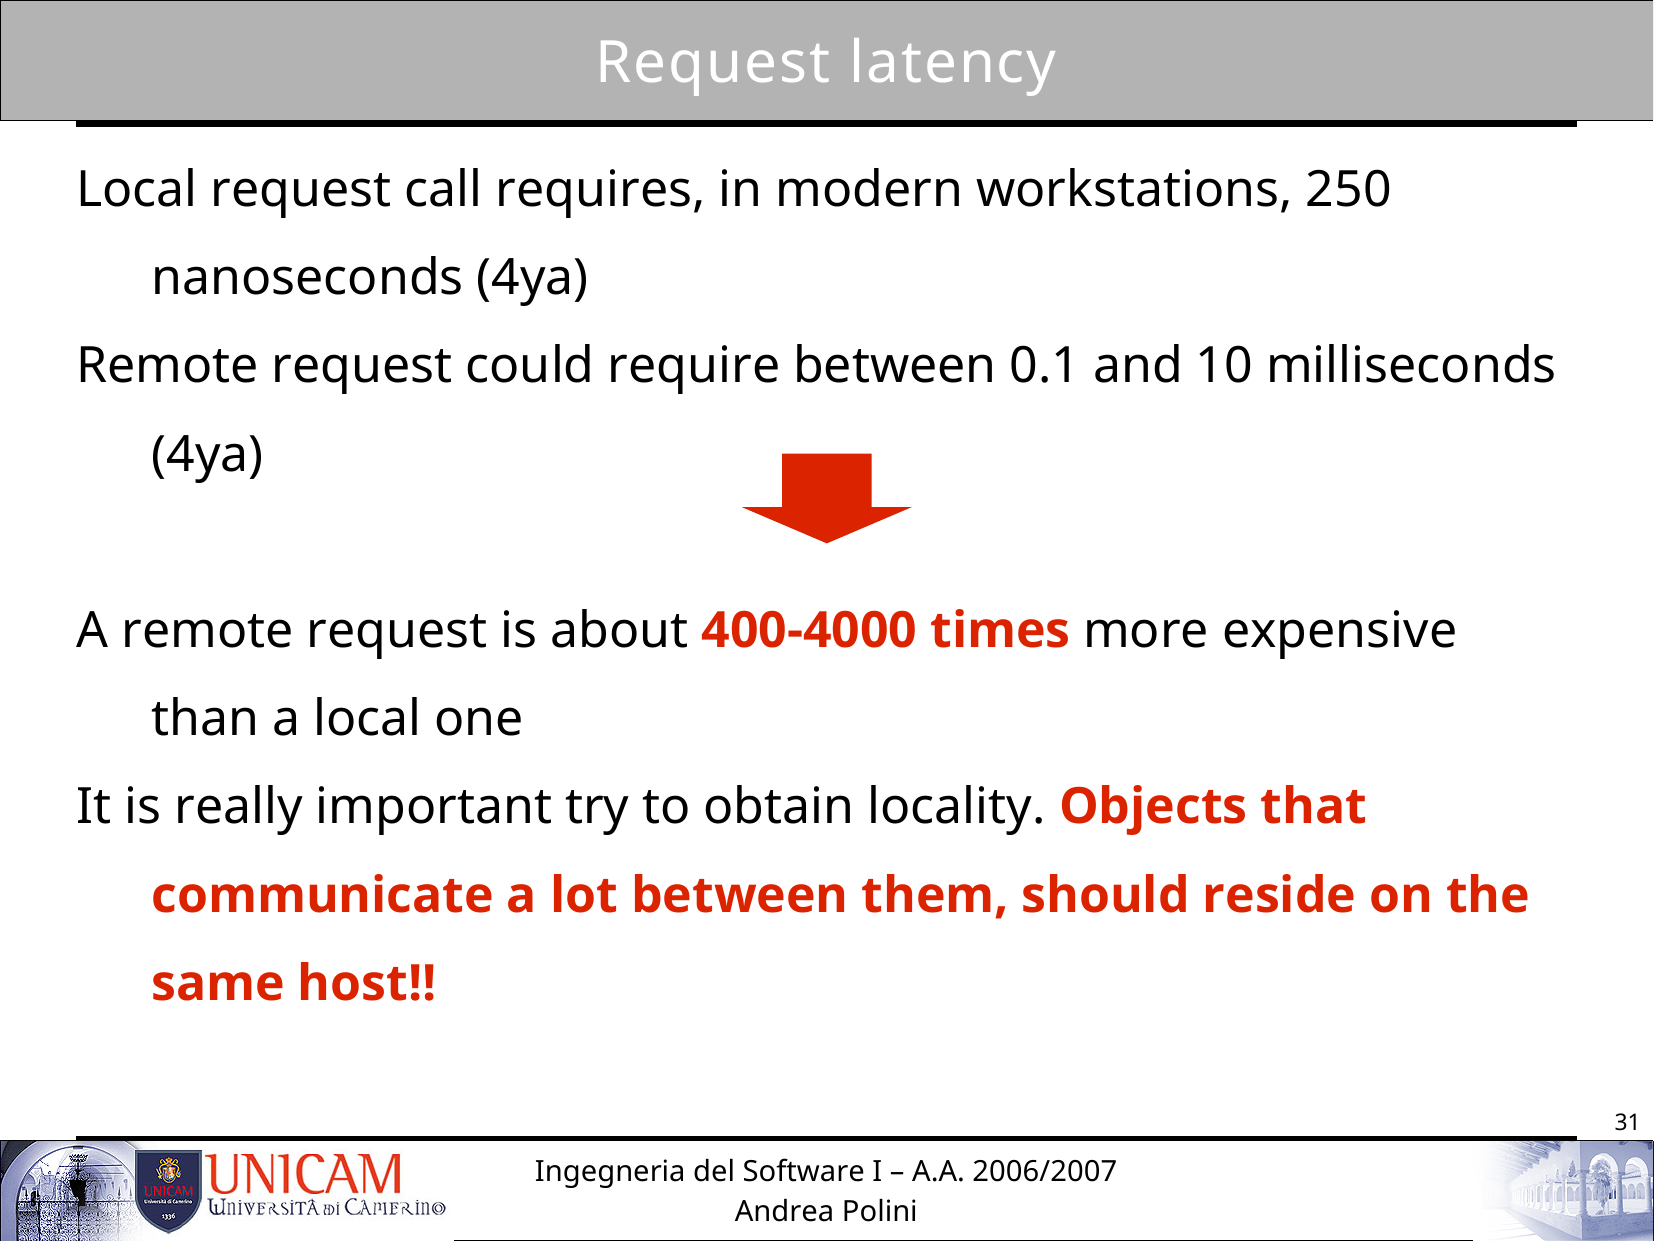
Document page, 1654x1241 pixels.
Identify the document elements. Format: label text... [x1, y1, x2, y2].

picture [0, 1141, 454, 1241]
text_box [741, 453, 912, 544]
picture [1473, 1141, 1654, 1241]
list Local request call requires, in modern workstations, 250 nanoseconds (4ya) Remote request could require between 0.1 and 10 milliseconds (4ya) A remote request is about 400-4000 times more expensive than a local one It is really important try to obtain locality. Objects that communicate a lot between them, should reside on the same host!! [76, 152, 1577, 956]
title Request latency [0, 0, 1653, 121]
